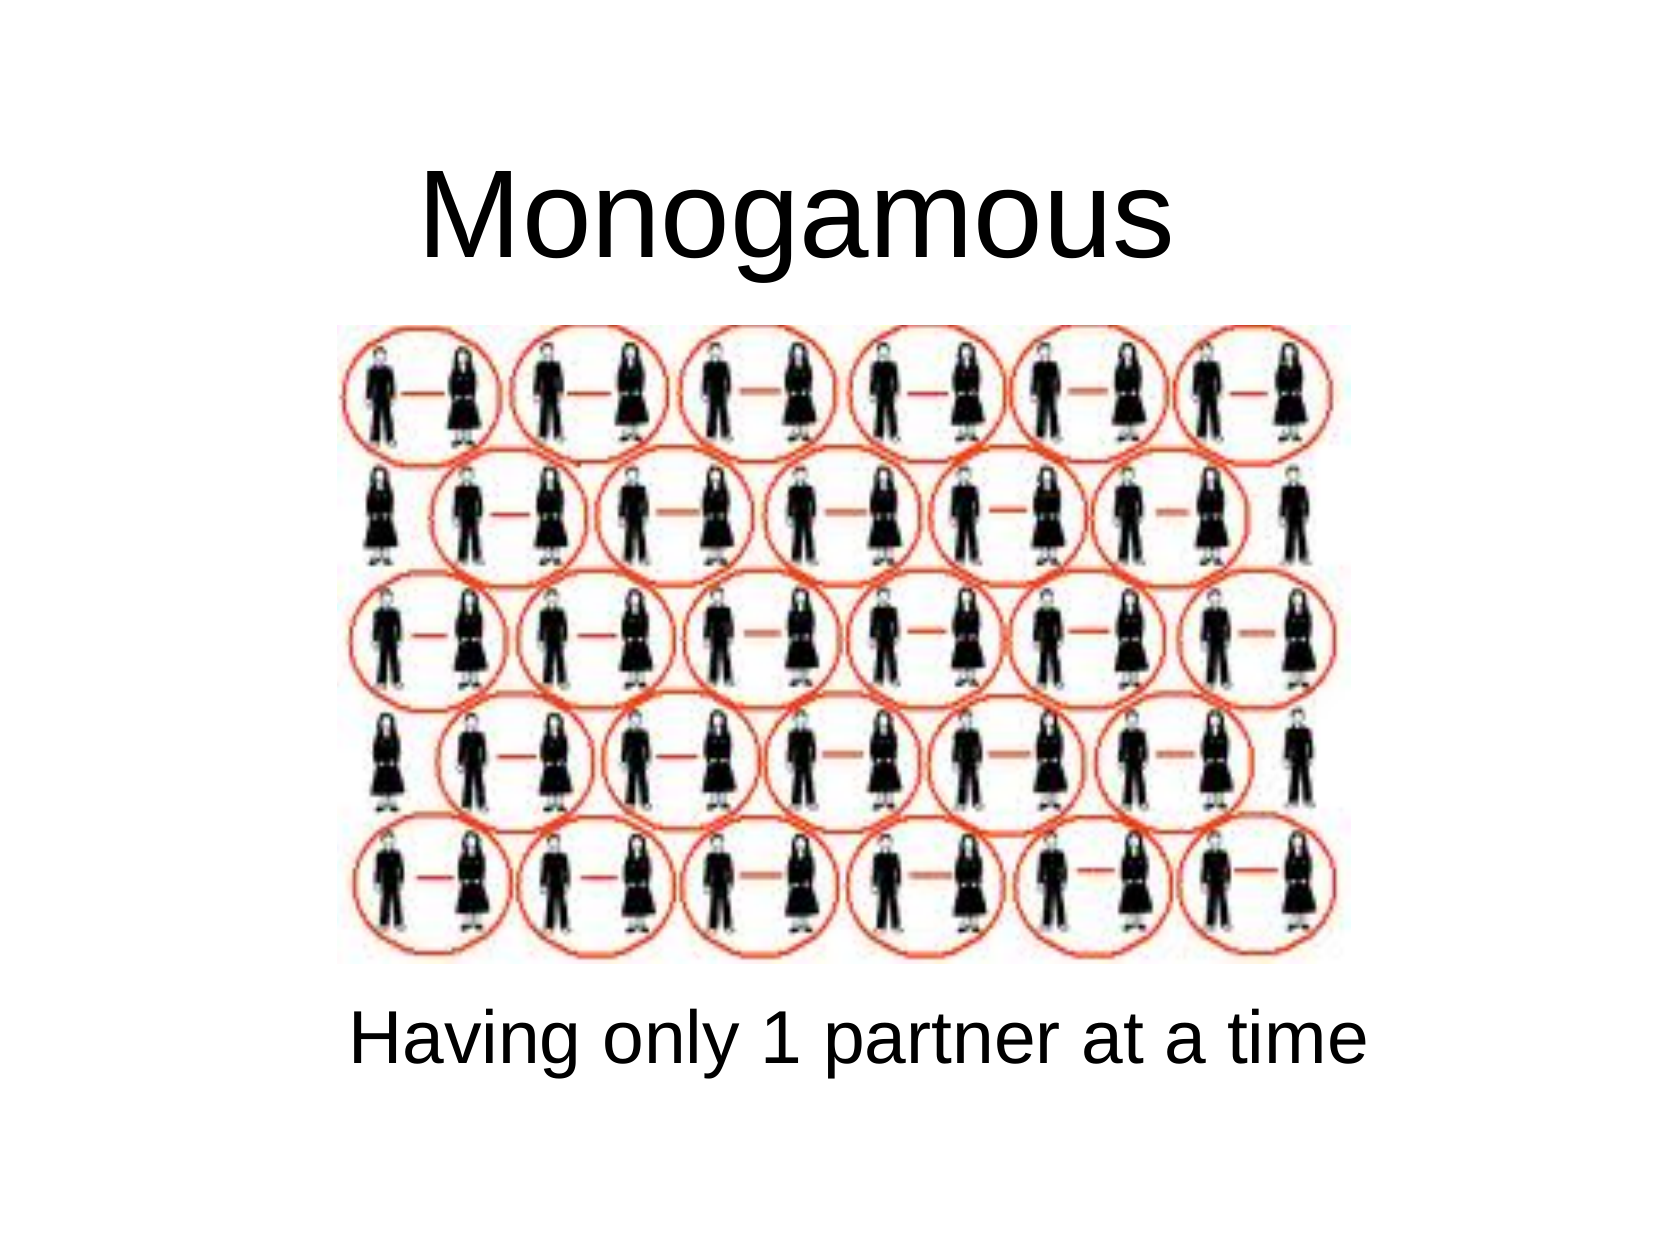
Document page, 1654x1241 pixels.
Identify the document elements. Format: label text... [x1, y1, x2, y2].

text_box Monogamous [402, 137, 1191, 292]
picture [337, 325, 1351, 964]
text_box Having only 1 partner at a time [262, 988, 1456, 1088]
